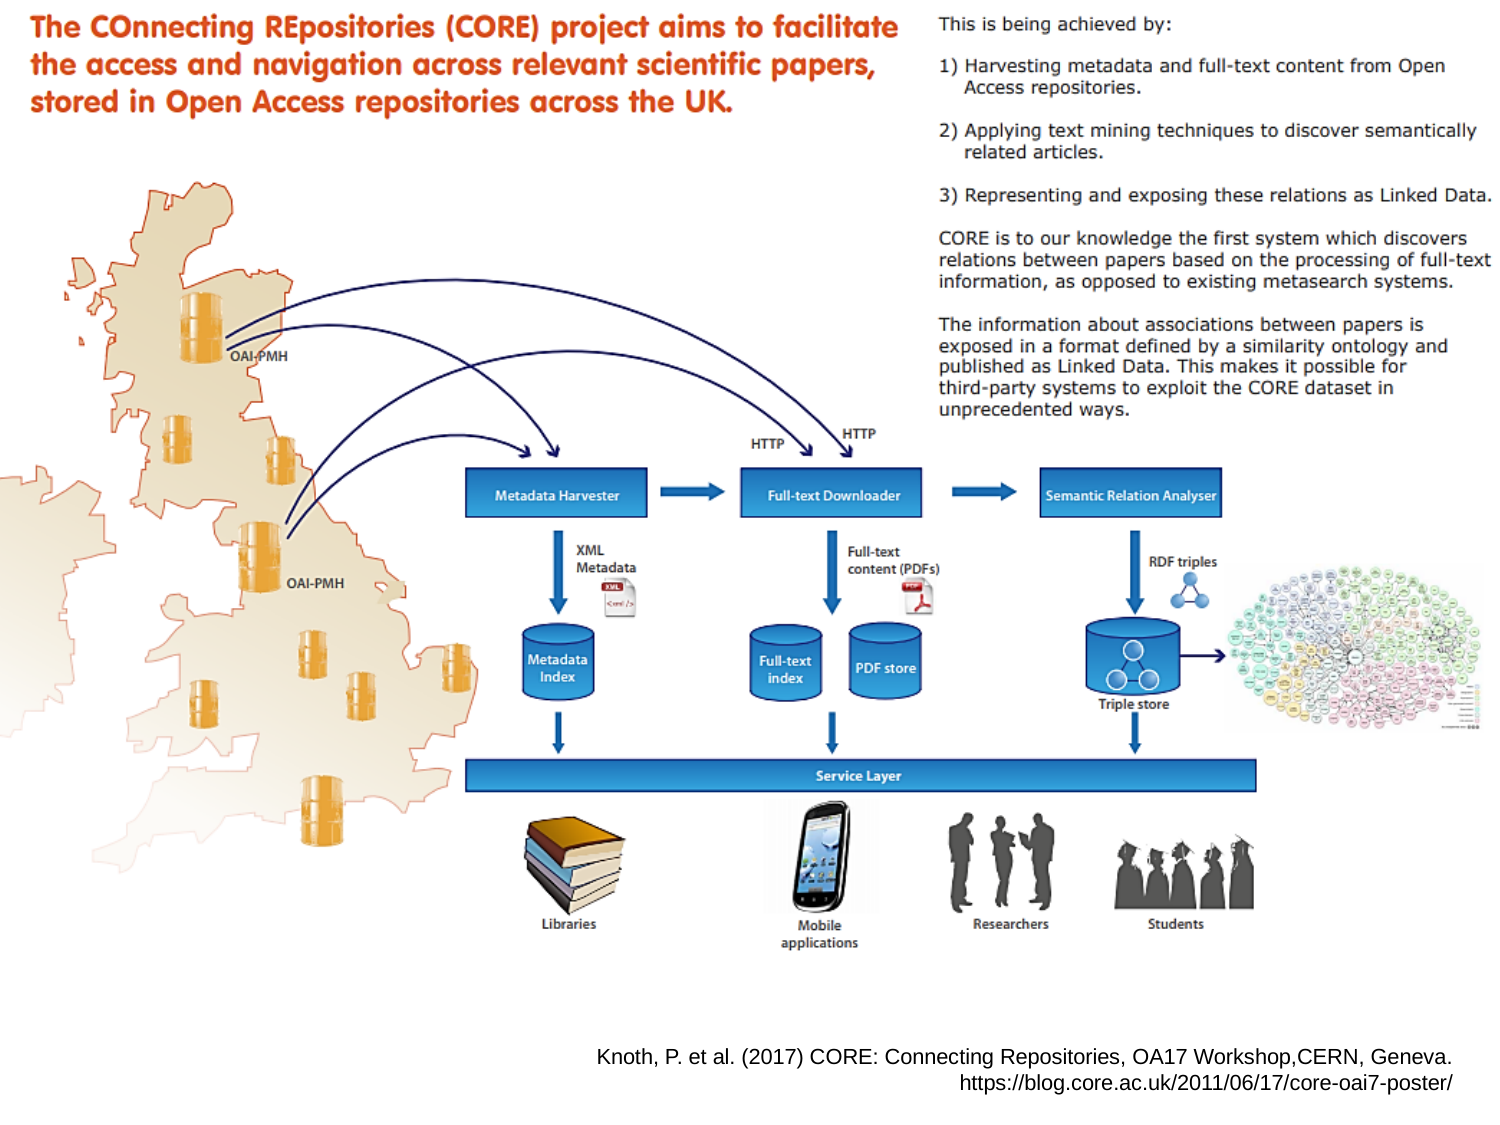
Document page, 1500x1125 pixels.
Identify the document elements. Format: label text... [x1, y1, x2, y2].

text_box Knoth, P. et al. (2017) CORE: Connecting Repositories, OA17 Workshop,CERN, Geneva. https://blog.core.ac.uk/2011/06/17/core-oai7-poster/ [581, 1035, 1496, 1104]
picture [0, 0, 1500, 952]
